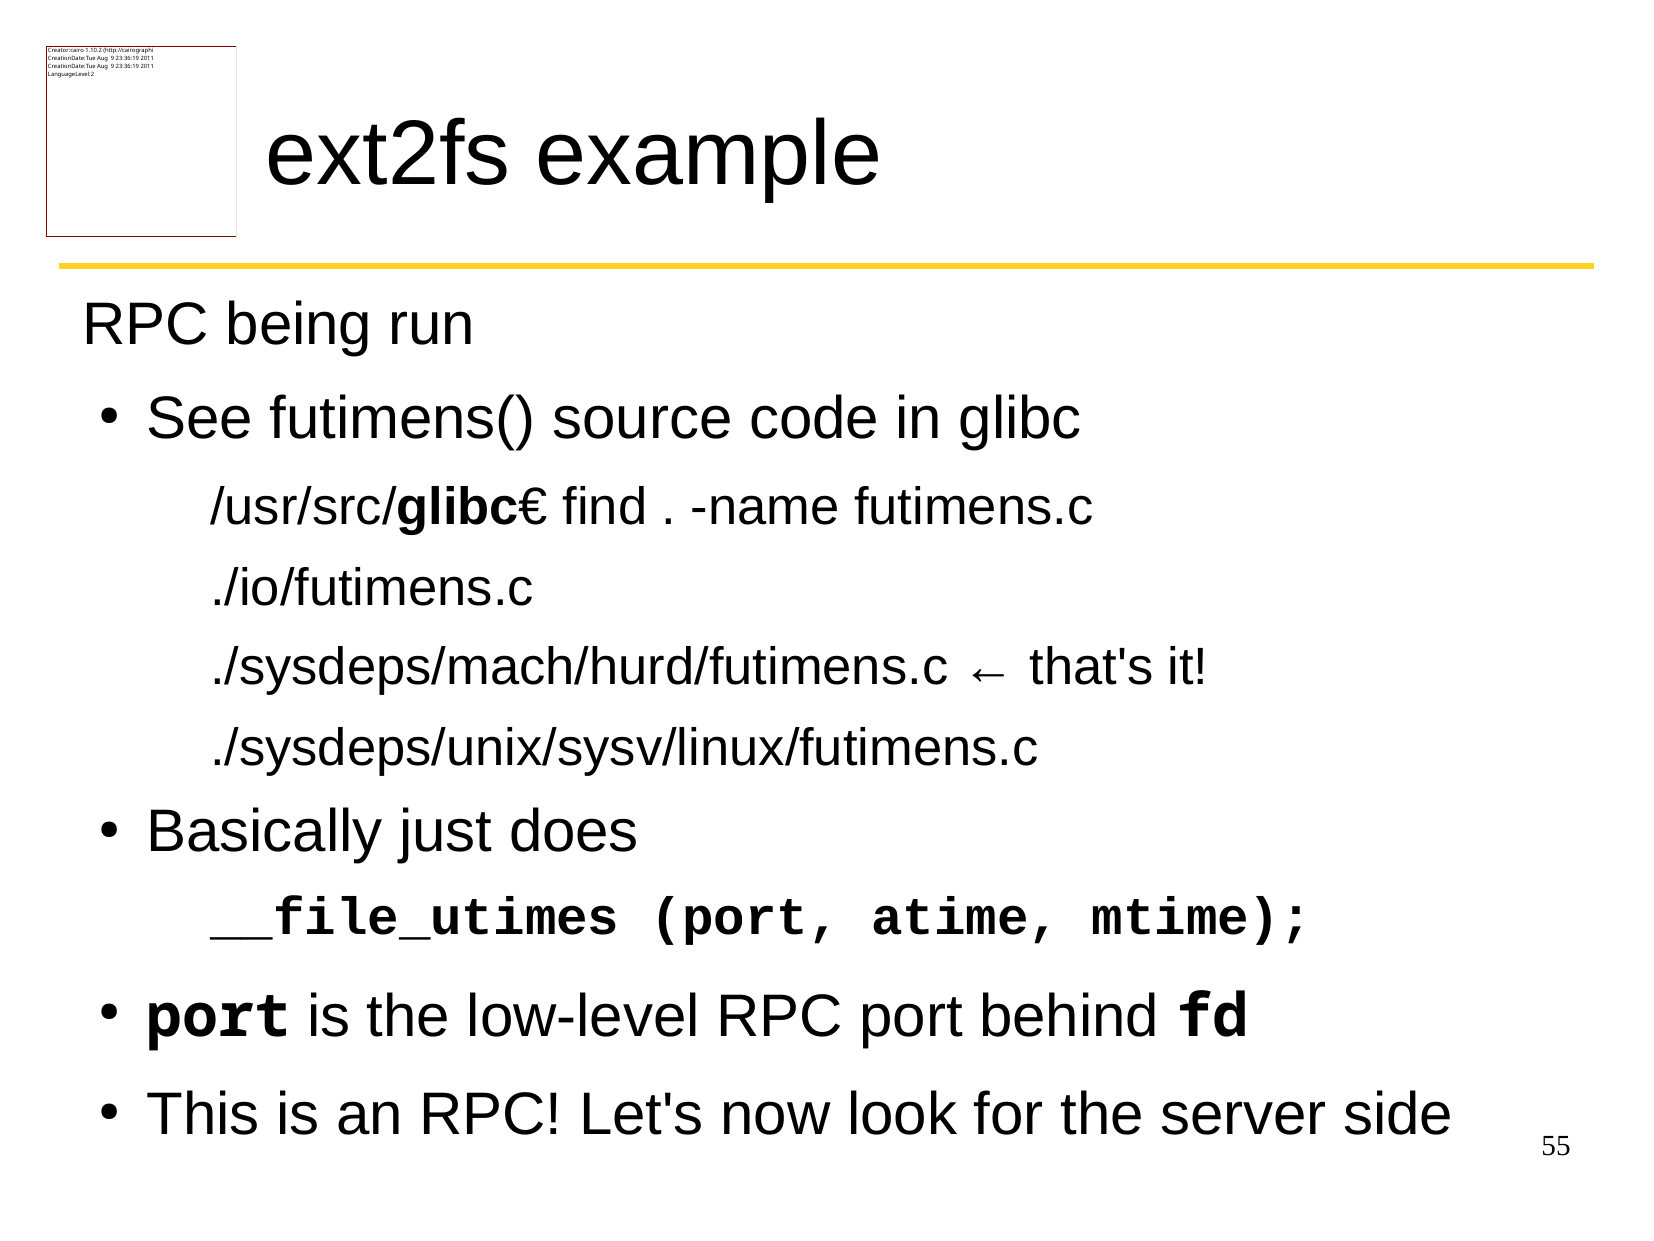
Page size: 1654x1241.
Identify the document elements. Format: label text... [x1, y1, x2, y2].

title ext2fs example [265, 49, 1571, 257]
list RPC being run See futimens() source code in glibc /usr/src/glibc€ find . -name futimens.c ./io/futimens.c ./sysdeps/mach/hurd/futimens.c ← that's it! ./sysdeps/unix/sysv/linux/futimens.c Basically just does __file_utimes (port, atime, mtime); port is the low-level RPC port behind fd This is an RPC! Let's now look for the server side [82, 290, 1571, 1152]
